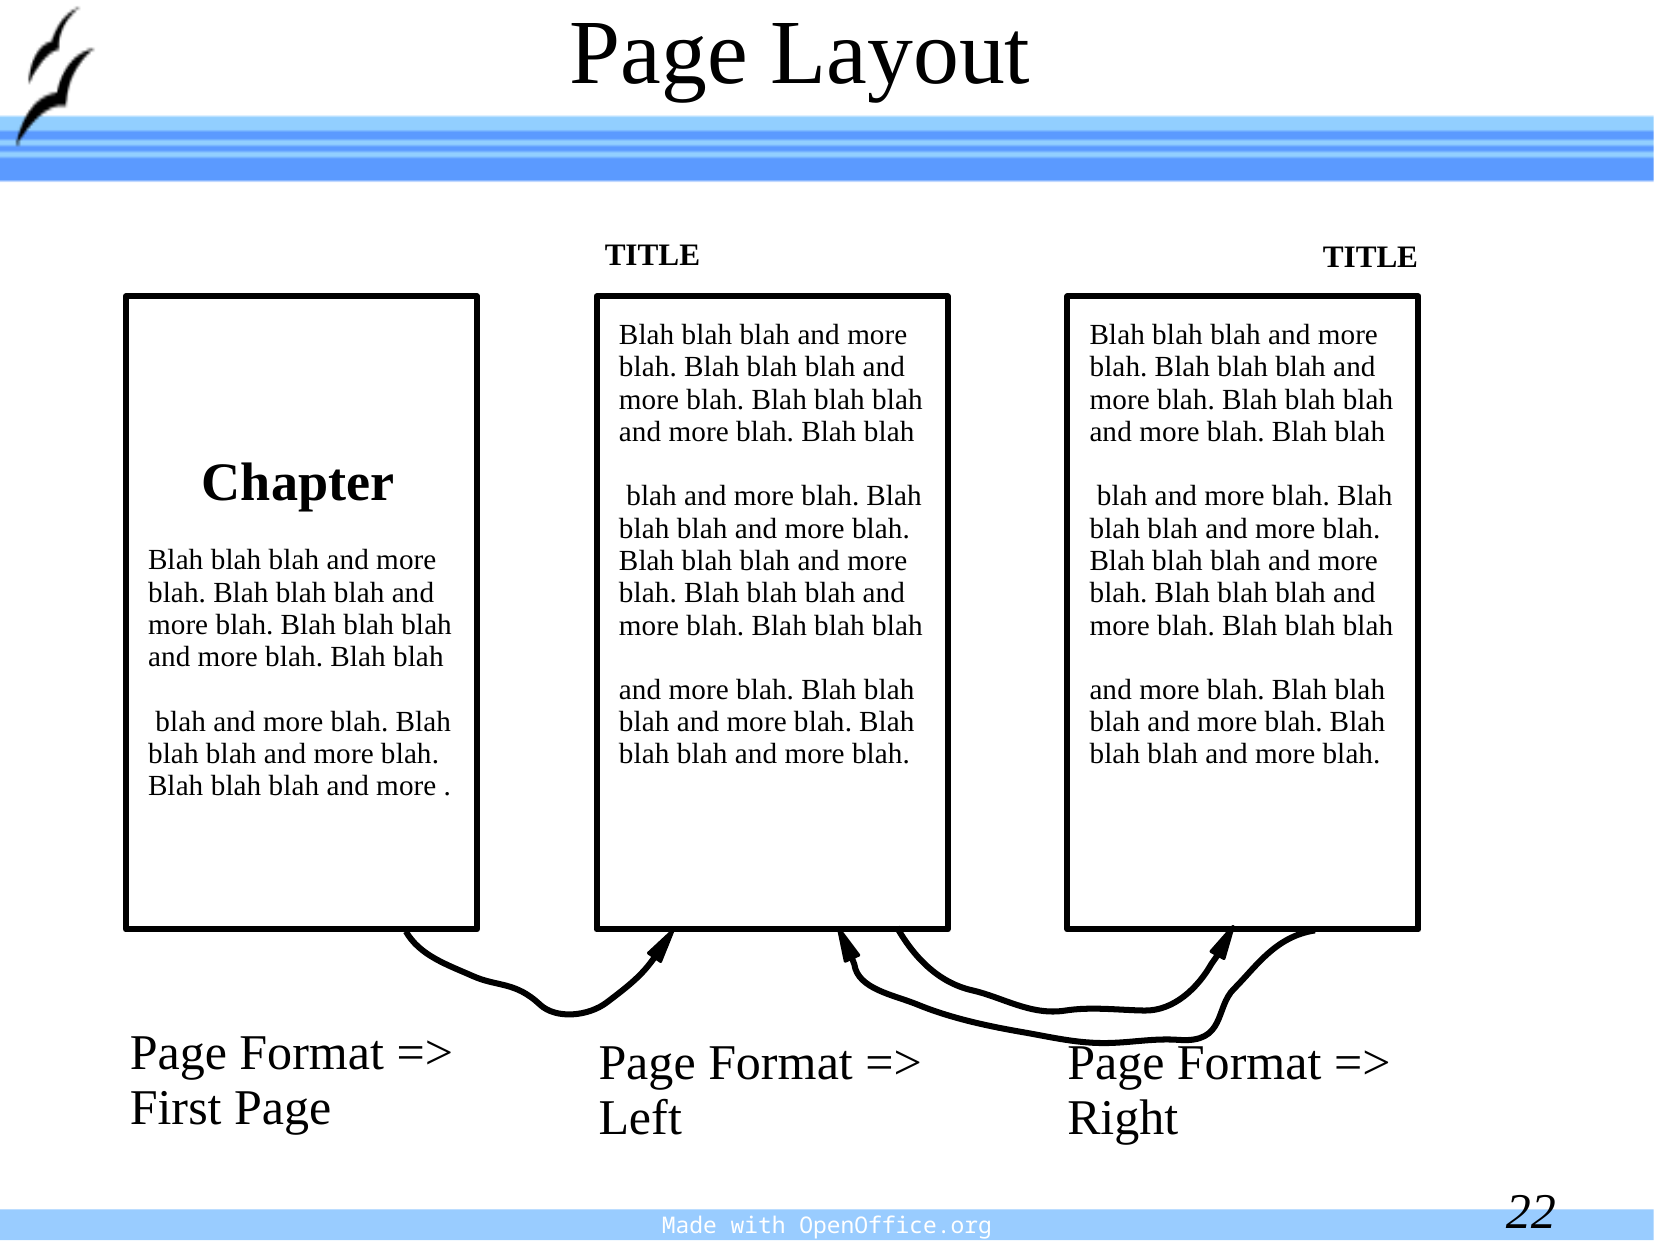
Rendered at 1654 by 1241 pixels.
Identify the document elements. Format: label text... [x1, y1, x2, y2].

text_box TITLE [1323, 239, 1419, 287]
text_box Page Format => Right [1067, 1035, 1195, 1040]
text_box Page Format => Left [598, 1035, 923, 1174]
text_box Chapter [201, 452, 395, 534]
text_box Page Format => First Page [129, 1024, 454, 1164]
text_box Blah blah blah and more blah. Blah blah blah and more blah. Blah blah blah and more blah. Blah blah blah and more blah. Blah blah blah and more blah. Blah blah blah and more . [148, 543, 473, 877]
text_box Blah blah blah and more blah. Blah blah blah and more blah. Blah blah blah and more blah. Blah blah blah and more blah. Blah blah blah and more blah. Blah blah blah and more blah. Blah blah blah and more blah. Blah blah blah and more blah. Blah blah blah and more blah. Blah blah blah and more blah. [618, 318, 944, 883]
text_box Blah blah blah and more blah. Blah blah blah and more blah. Blah blah blah and more blah. Blah blah blah and more blah. Blah blah blah and more blah. Blah blah blah and more blah. Blah blah blah and more blah. Blah blah blah and more blah. Blah blah blah and more blah. Blah blah blah and more blah. [1089, 318, 1415, 883]
text_box TITLE [604, 237, 701, 285]
title Page Layout [94, 0, 1507, 117]
text_box Page Format => Right [1067, 1035, 1392, 1174]
picture [0, 0, 1654, 188]
